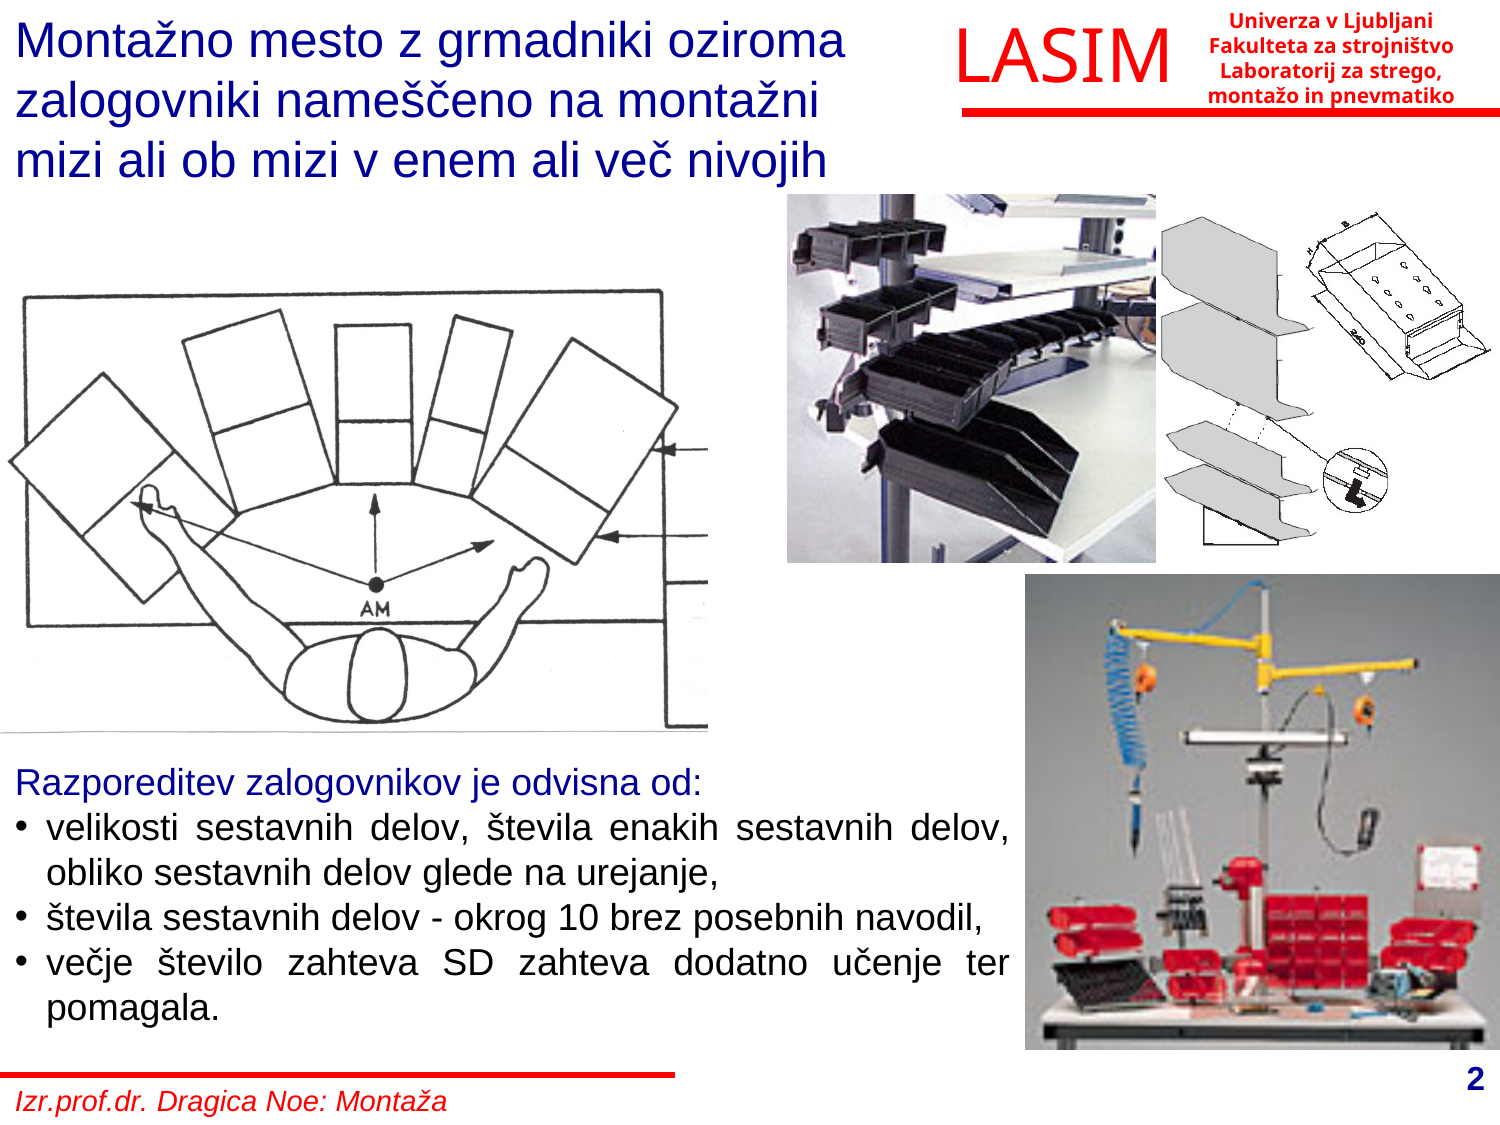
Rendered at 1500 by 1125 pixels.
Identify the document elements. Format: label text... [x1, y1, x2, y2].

picture [1025, 574, 1500, 1051]
text_box Razporeditev zalogovnikov je odvisna od: velikosti sestavnih delov, števila enakih sestavnih delov, obliko sestavnih delov glede na urejanje, števila sestavnih delov - okrog 10 brez posebnih navodil, večje število zahteva SD zahteva dodatno učenje ter pomagala. [0, 749, 1026, 1036]
picture [0, 274, 708, 742]
text_box Montažno mesto z grmadniki oziroma zalogovniki nameščeno na montažni mizi ali ob mizi v enem ali več nivojih [0, 0, 875, 196]
picture [787, 194, 1500, 563]
